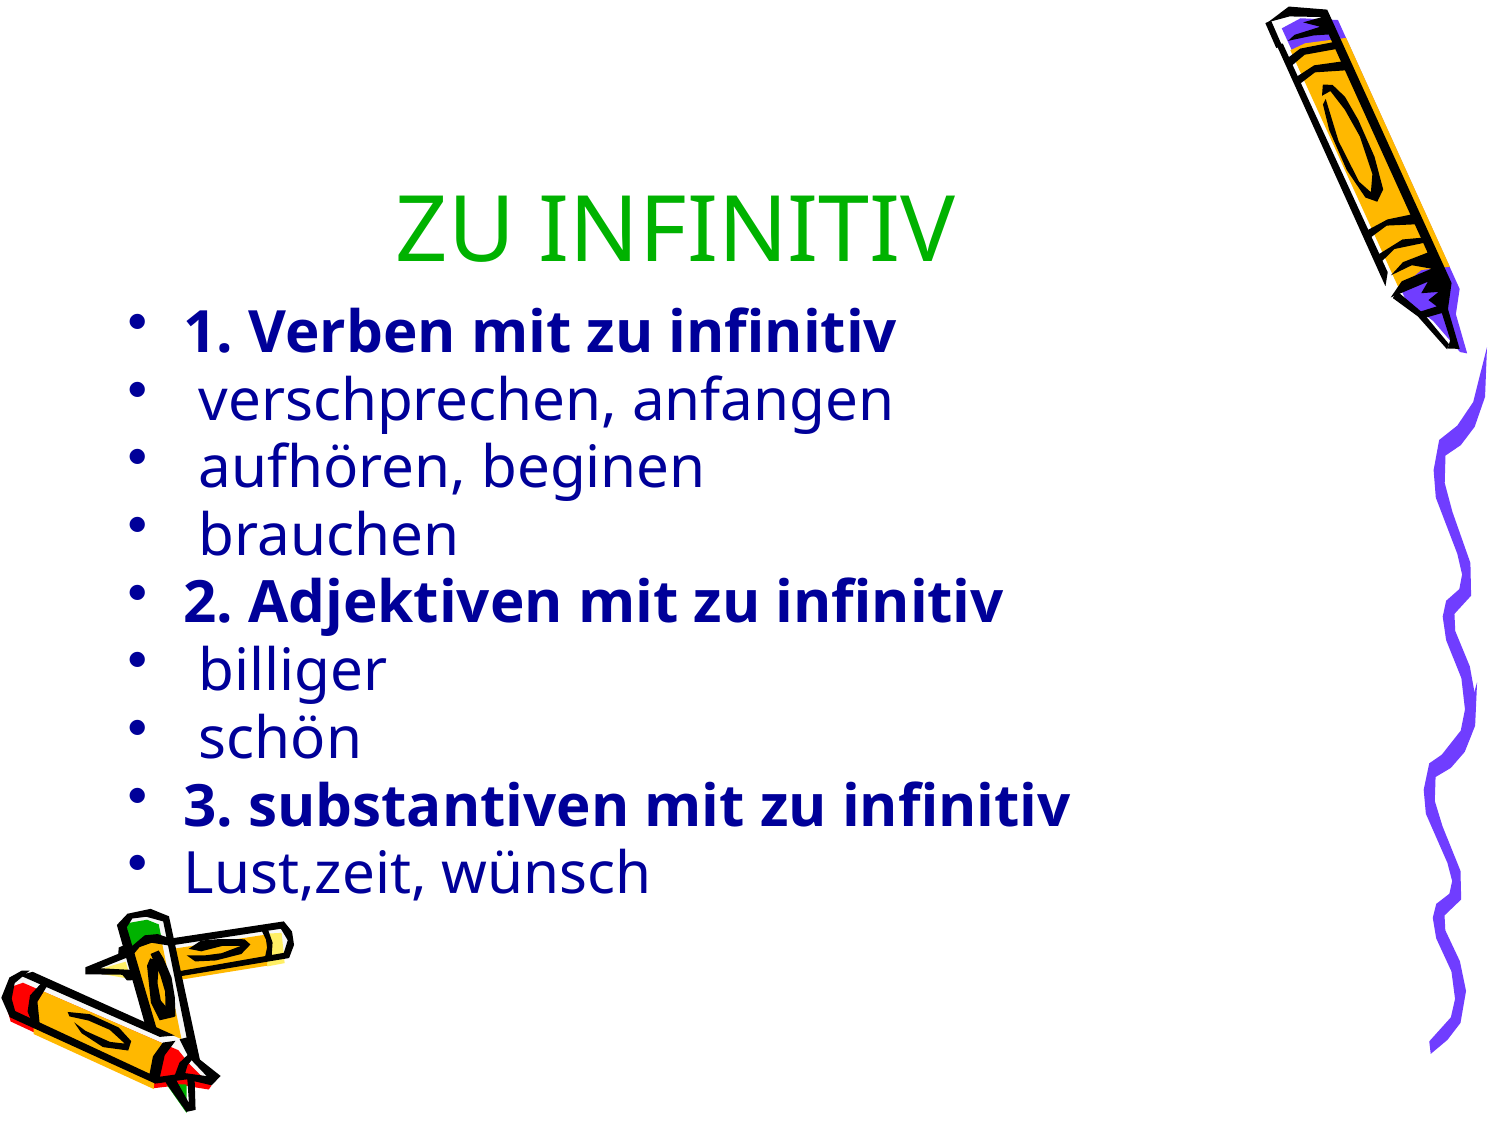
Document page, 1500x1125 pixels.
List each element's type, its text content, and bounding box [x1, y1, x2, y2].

title ZU INFINITIV [112, 24, 1240, 288]
list 1. Verben mit zu infinitiv verschprechen, anfangen aufhören, beginen brauchen 2. Adjektiven mit zu infinitiv billiger schön 3. substantiven mit zu infinitiv Lust,zeit, wünsch [112, 299, 1375, 900]
